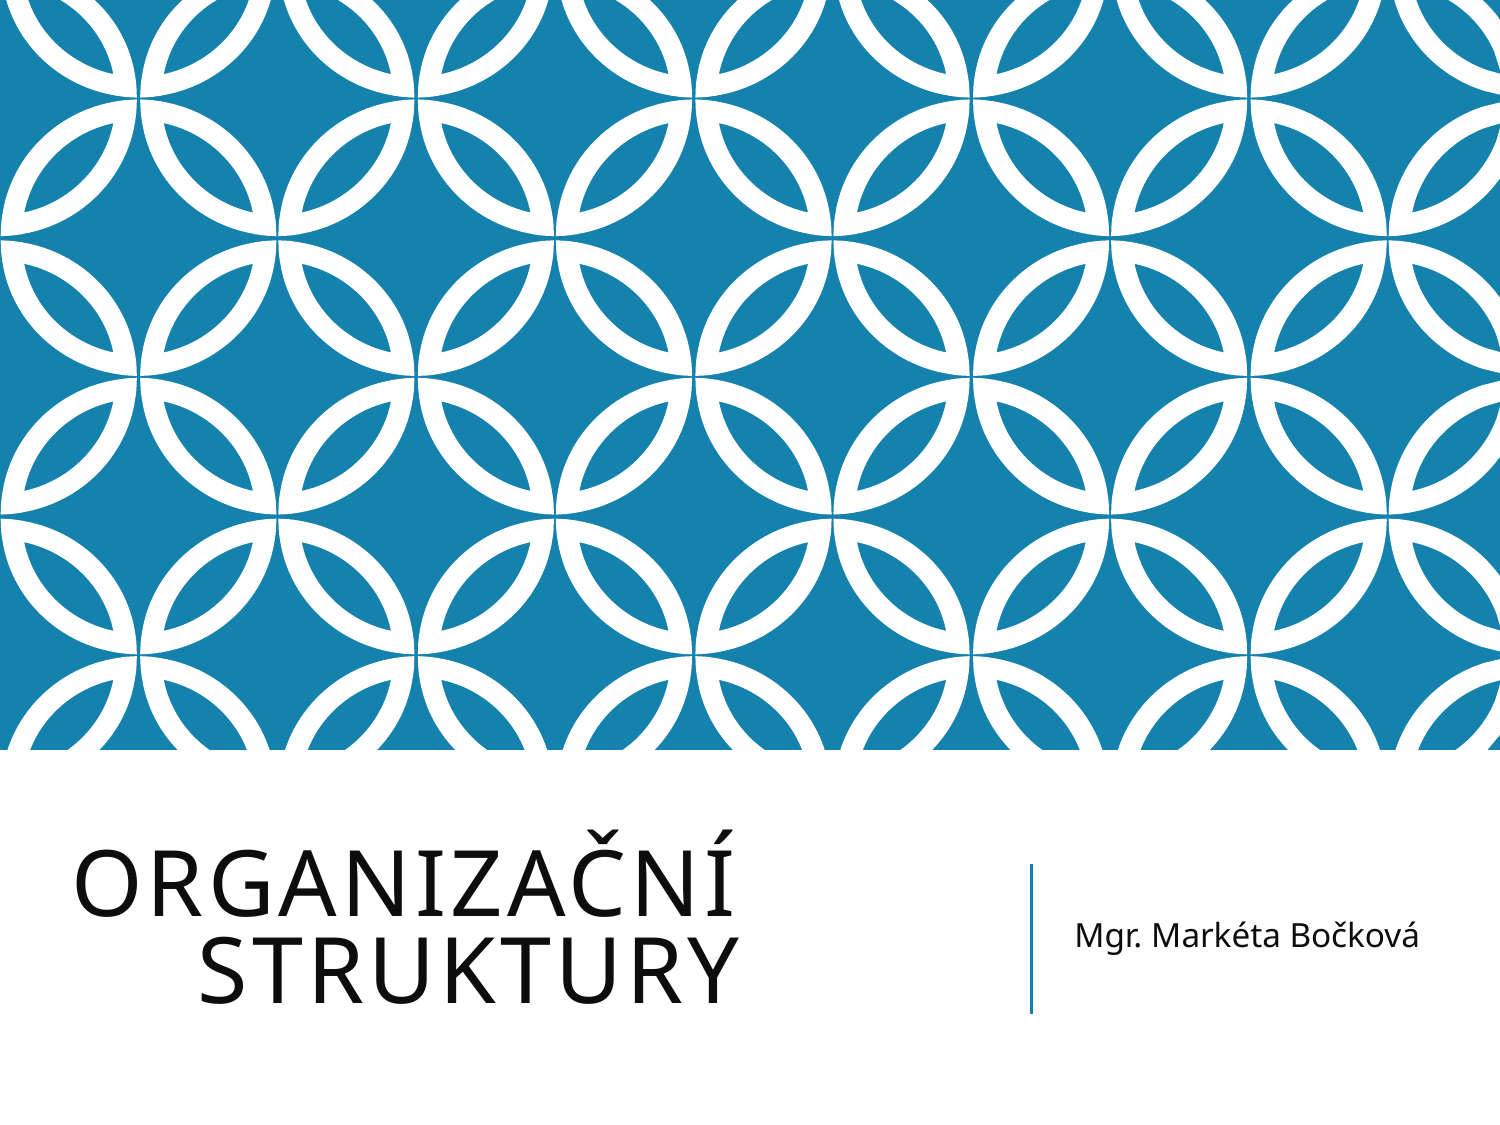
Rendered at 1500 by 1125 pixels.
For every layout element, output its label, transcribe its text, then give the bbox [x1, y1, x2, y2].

title Organizační struktury [56, 813, 1013, 1054]
subtitle Mgr. Markéta Bočková [1059, 813, 1454, 1054]
